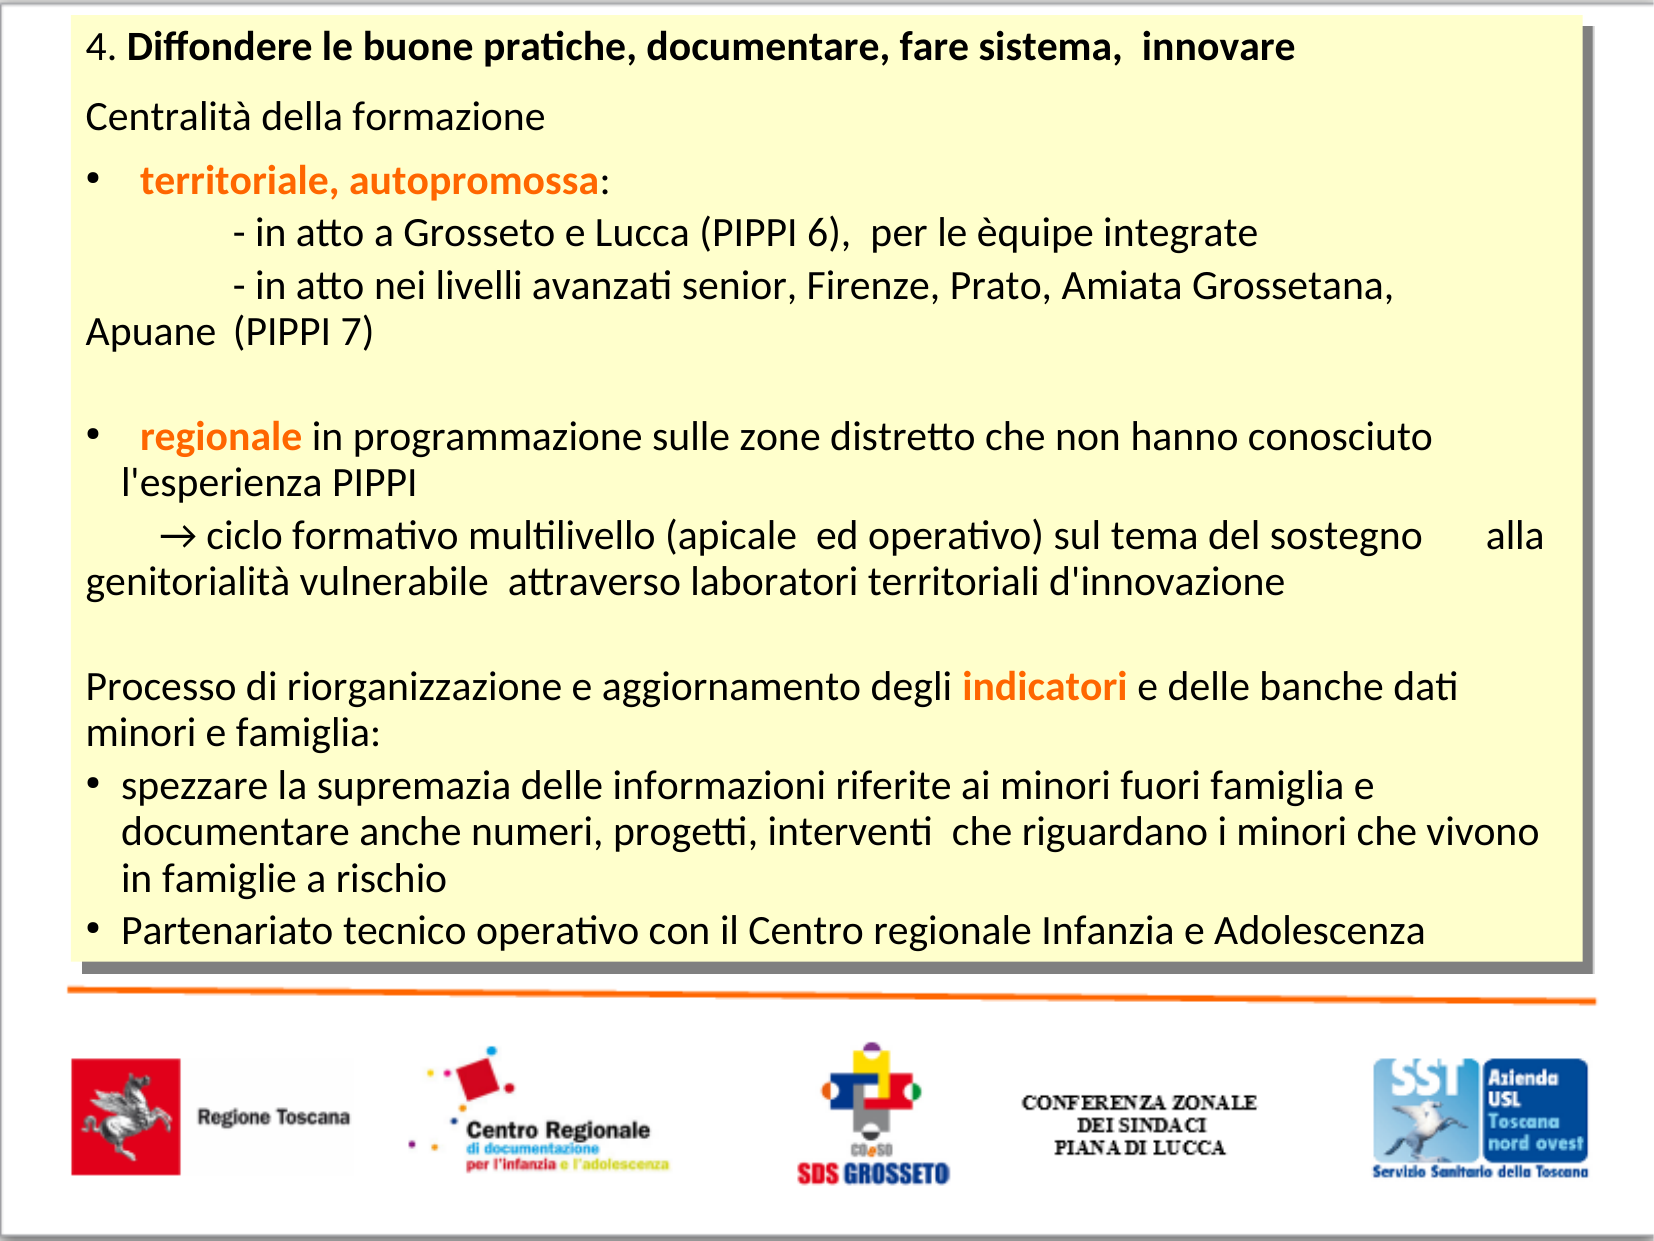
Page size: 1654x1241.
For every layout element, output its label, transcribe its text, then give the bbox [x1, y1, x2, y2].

picture [0, 0, 1654, 1241]
text_box 4. Diffondere le buone pratiche, documentare, fare sistema, innovare Centralità della formazione territoriale, autopromossa: - in atto a Grosseto e Lucca (PIPPI 6), per le èquipe integrate - in atto nei livelli avanzati senior, Firenze, Prato, Amiata Grossetana, Apuane (PIPPI 7) regionale in programmazione sulle zone distretto che non hanno conosciuto l'esperienza PIPPI → ciclo formativo multilivello (apicale ed operativo) sul tema del sostegno alla genitorialità vulnerabile attraverso laboratori territoriali d'innovazione Processo di riorganizzazione e aggiornamento degli indicatori e delle banche dati minori e famiglia: spezzare la supremazia delle informazioni riferite ai minori fuori famiglia e documentare anche numeri, progetti, interventi che riguardano i minori che vivono in famiglie a rischio Partenariato tecnico operativo con il Centro regionale Infanzia e Adolescenza [70, 15, 1583, 962]
